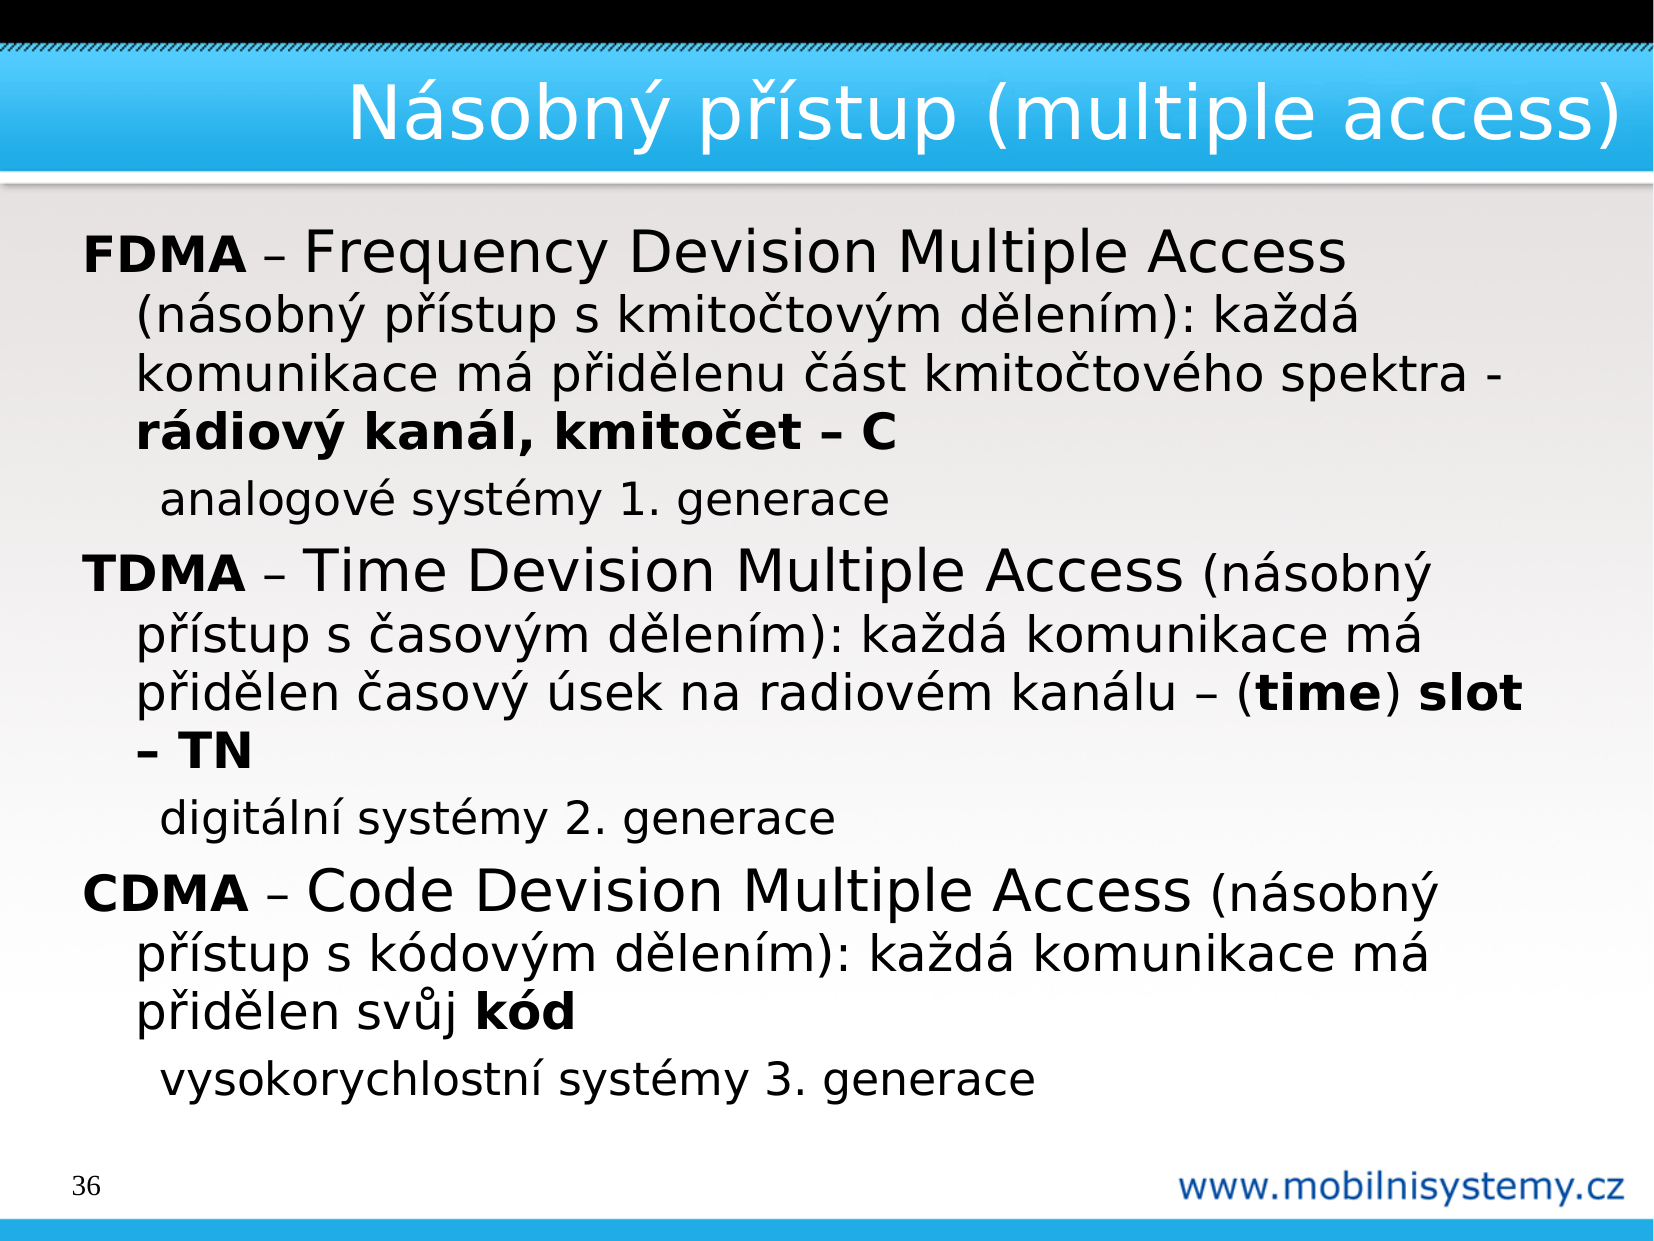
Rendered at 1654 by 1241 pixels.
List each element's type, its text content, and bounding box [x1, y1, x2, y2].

list FDMA – Frequency Devision Multiple Access (násobný přístup s kmitočtovým dělením): každá komunikace má přidělenu část kmitočtového spektra - rádiový kanál, kmitočet – C analogové systémy 1. generace TDMA – Time Devision Multiple Access (násobný přístup s časovým dělením): každá komunikace má přidělen časový úsek na radiovém kanálu – (time) slot – TN digitální systémy 2. generace CDMA – Code Devision Multiple Access (násobný přístup s kódovým dělením): každá komunikace má přidělen svůj kód vysokorychlostní systémy 3. generace [64, 218, 1565, 1107]
title Násobný přístup (multiple access) [29, 49, 1625, 178]
picture [0, 0, 1654, 1241]
